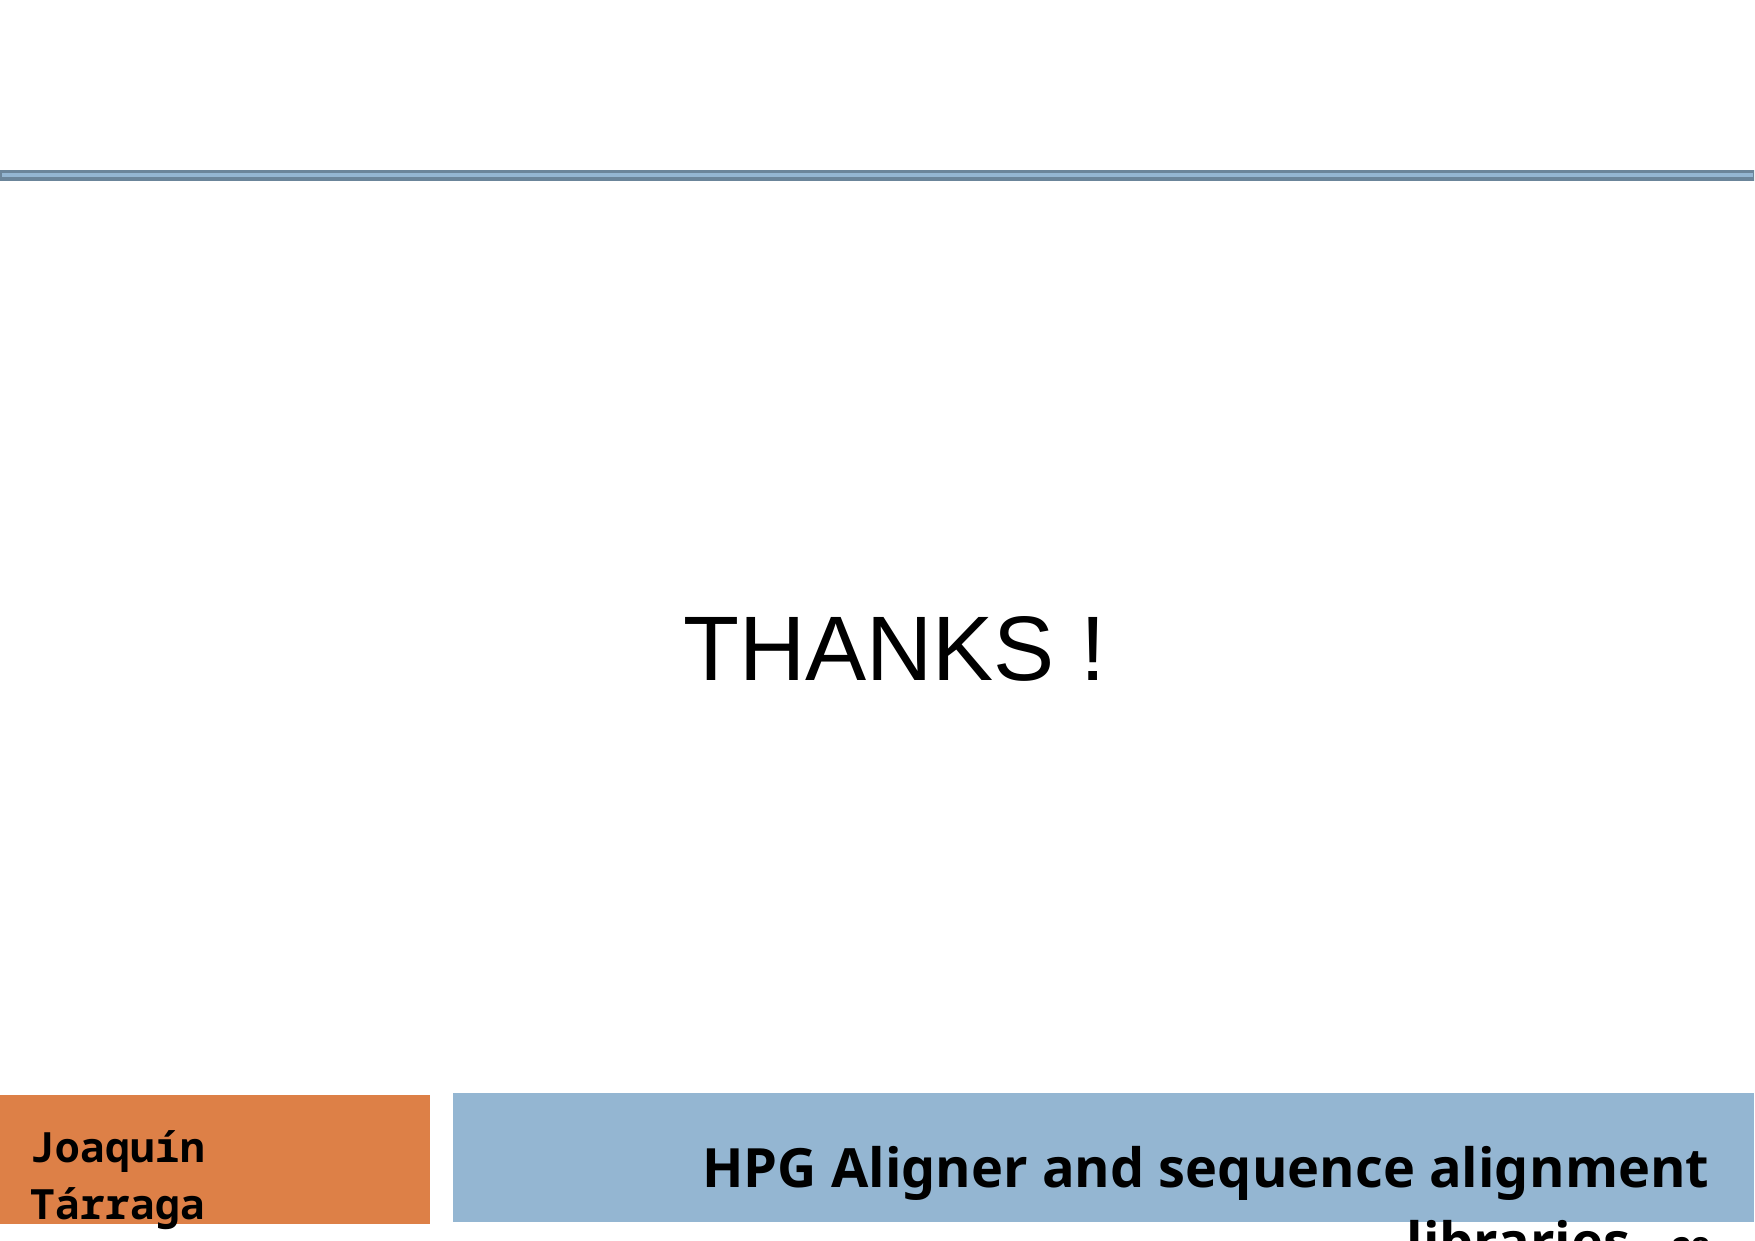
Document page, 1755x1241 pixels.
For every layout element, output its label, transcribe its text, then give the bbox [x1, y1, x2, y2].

text_box [0, 171, 1754, 179]
list THANKS ! [87, 290, 1632, 1010]
text_box Joaquín Tárraga jtarraga@cipf.es [15, 1110, 406, 1221]
text_box HPG Aligner and sequence alignment libraries 28 [480, 1122, 1726, 1239]
